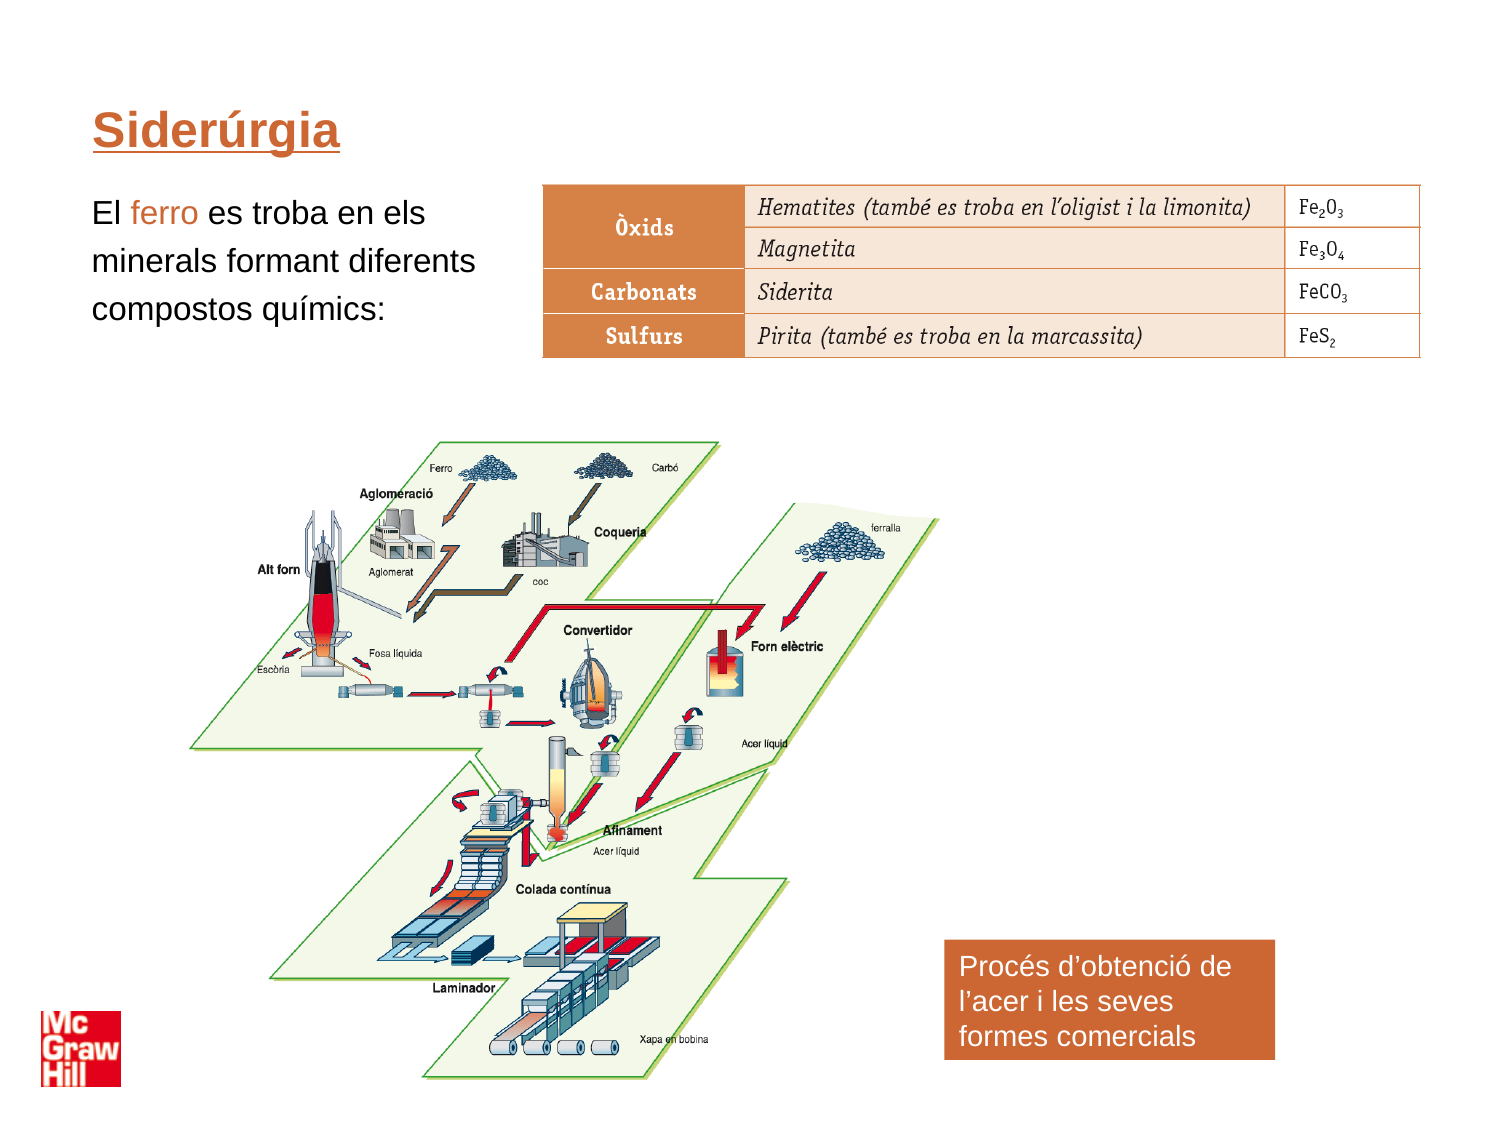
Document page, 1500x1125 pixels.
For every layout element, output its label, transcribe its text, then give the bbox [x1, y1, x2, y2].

text_box Siderúrgia [78, 90, 1483, 166]
text_box Procés d’obtenció de l’acer i les seves formes comercials [944, 939, 1276, 1060]
picture [184, 432, 945, 1083]
chart [41, 1011, 121, 1087]
text_box El ferro es troba en els minerals formant diferents compostos químics: [76, 175, 534, 383]
picture [533, 172, 1432, 366]
